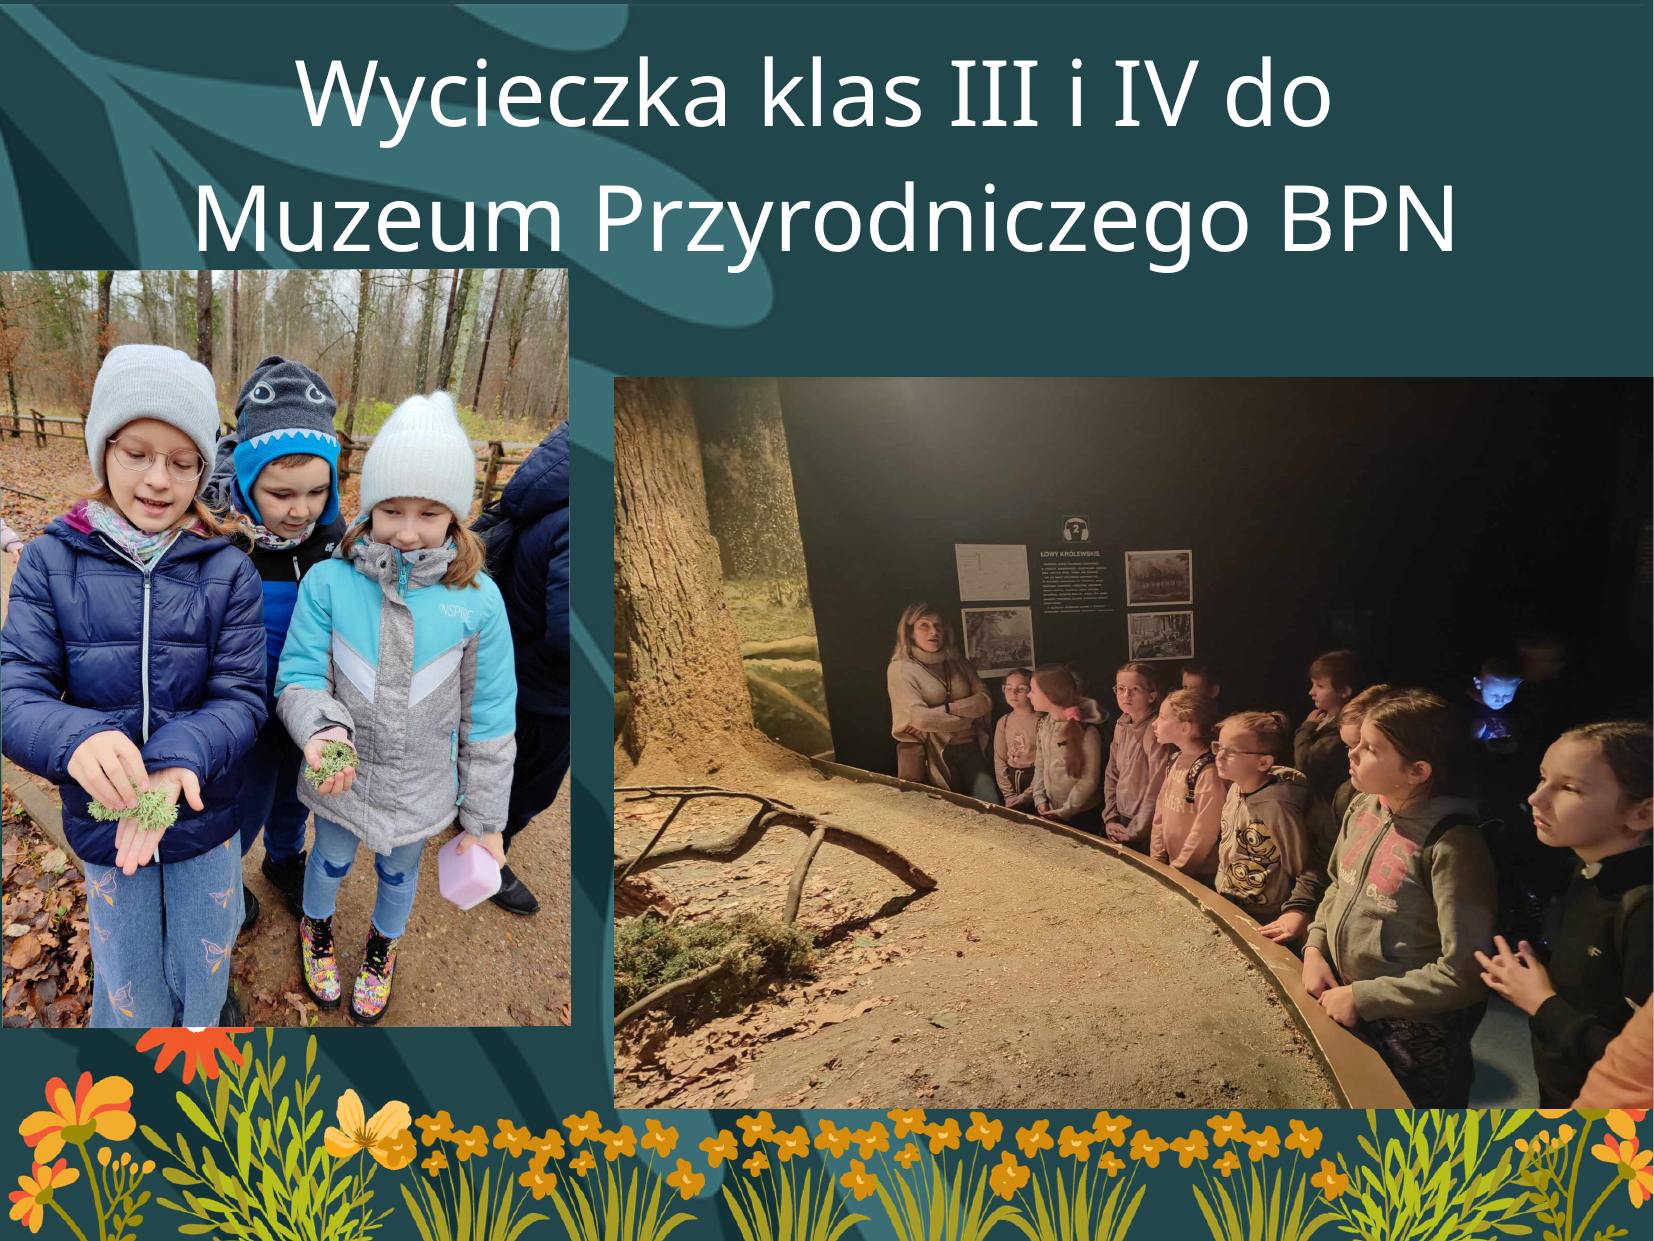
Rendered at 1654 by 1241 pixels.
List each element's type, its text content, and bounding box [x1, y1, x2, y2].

title Wycieczka klas III i IV do Muzeum Przyrodniczego BPN [82, 24, 1571, 282]
picture [0, 0, 1654, 1241]
